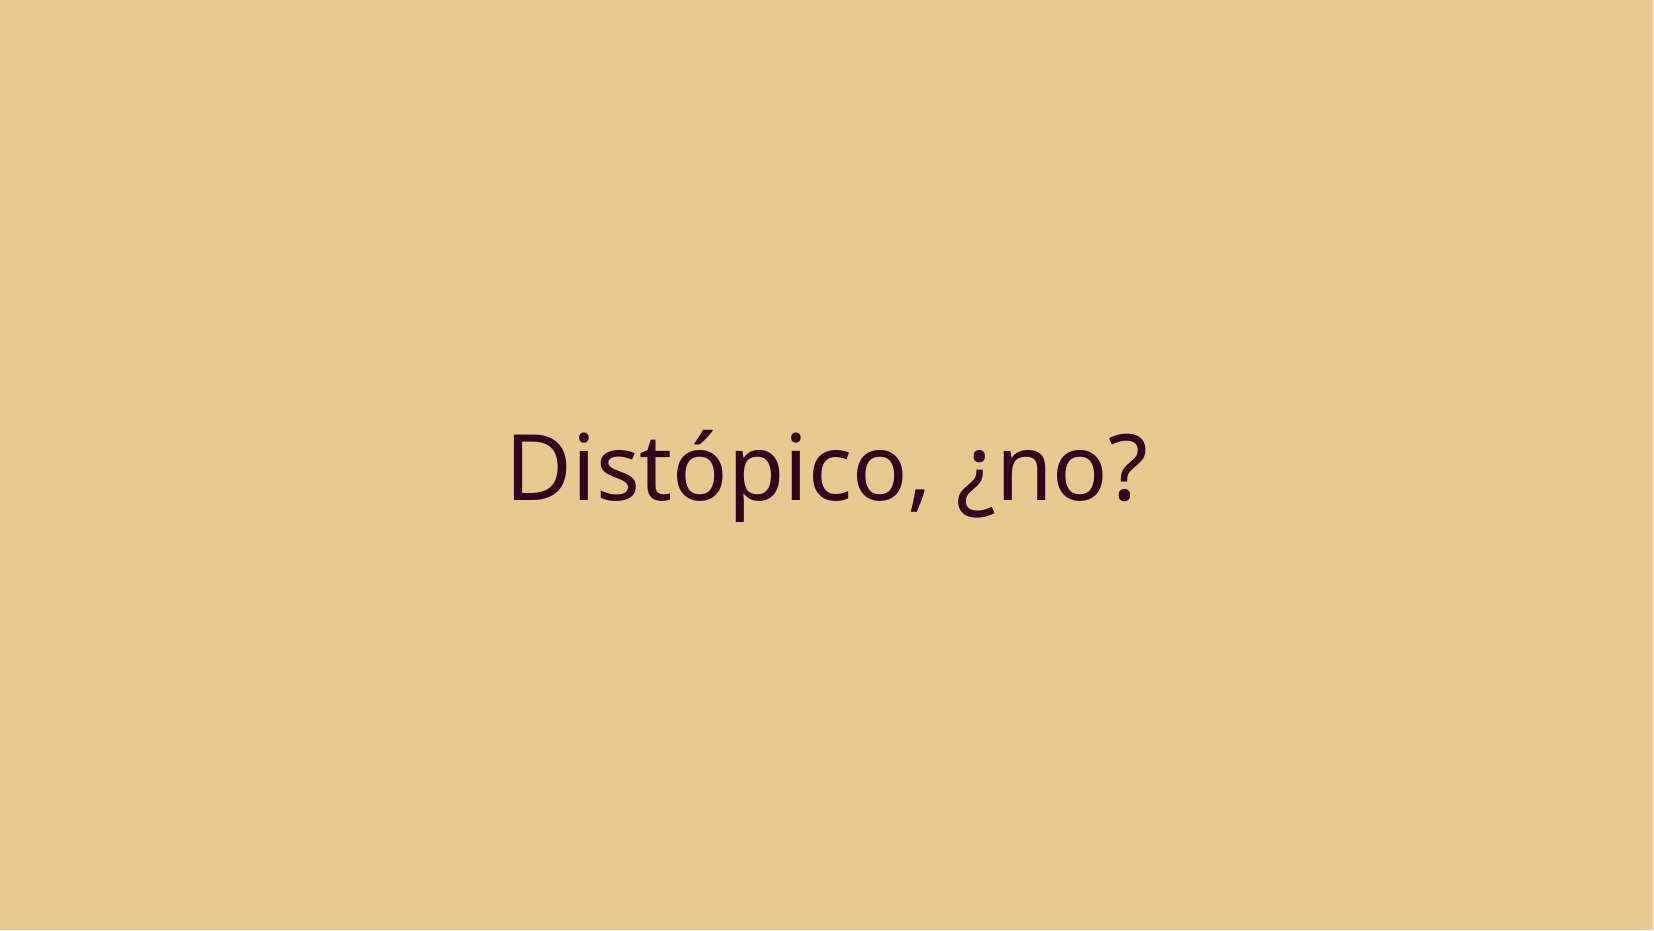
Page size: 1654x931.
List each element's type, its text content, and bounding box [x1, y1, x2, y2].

title Distópico, ¿no? [82, 299, 1571, 631]
